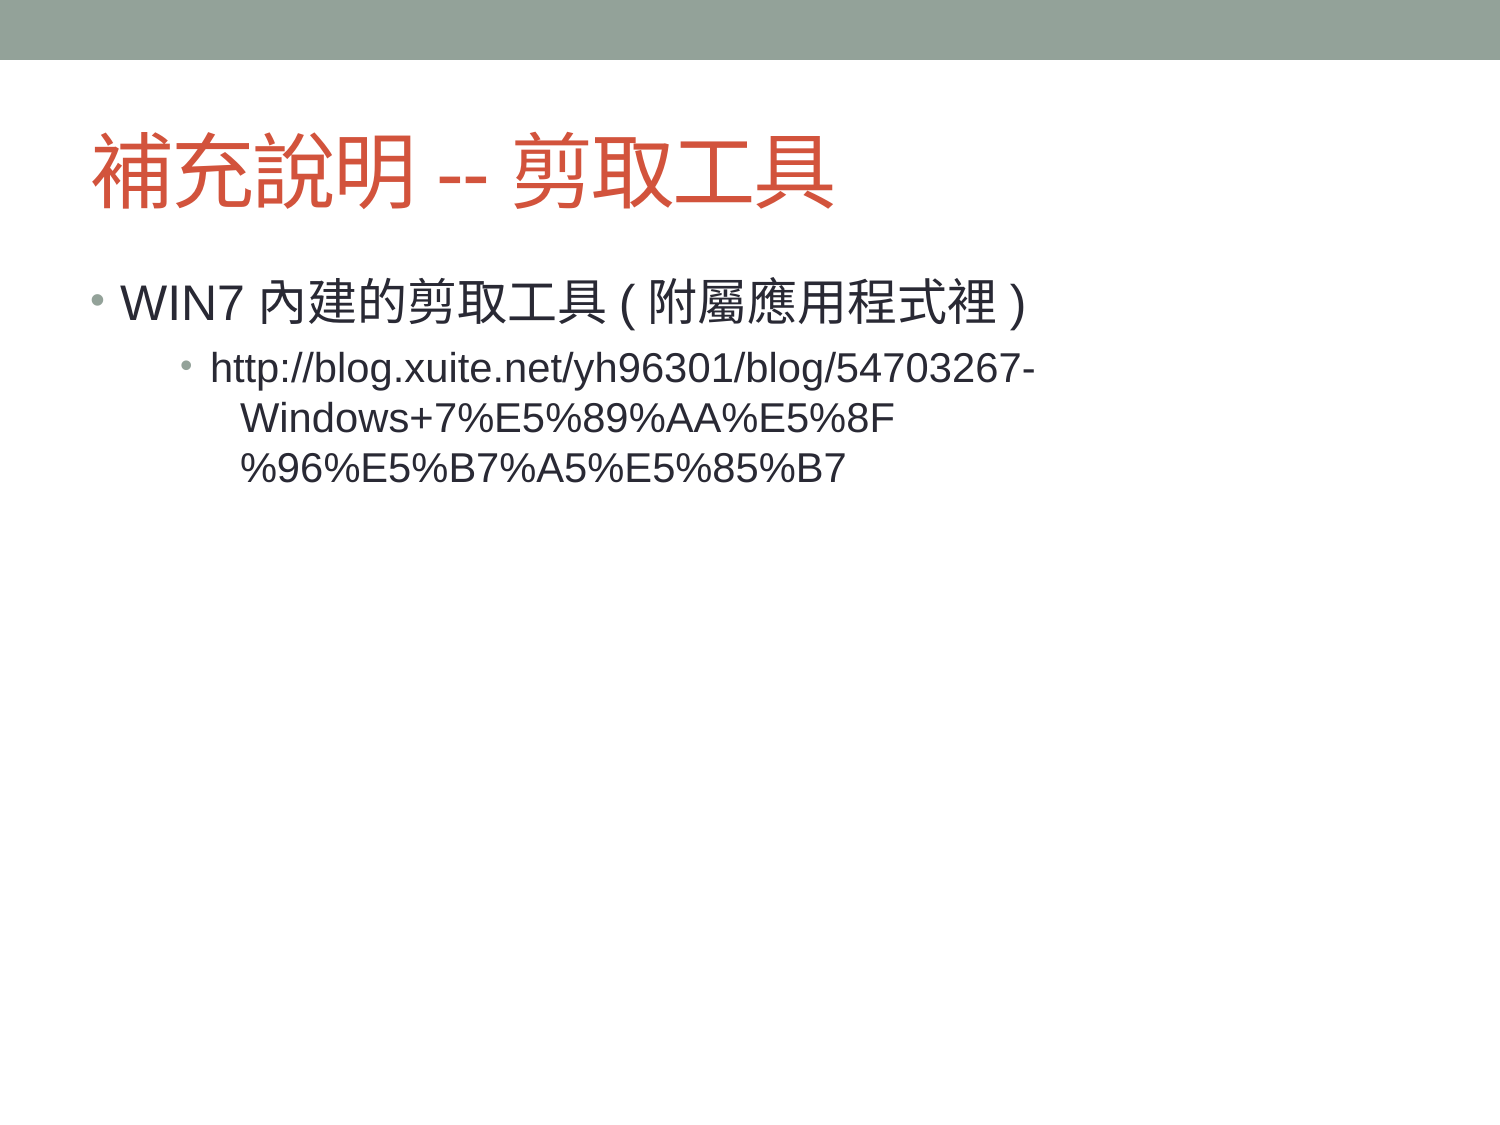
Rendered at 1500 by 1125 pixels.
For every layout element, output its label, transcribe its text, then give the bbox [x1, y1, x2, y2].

list WIN7內建的剪取工具(附屬應用程式裡) http://blog.xuite.net/yh96301/blog/54703267-Windows+7%E5%89%AA%E5%8F%96%E5%B7%A5%E5%85%B7 [75, 262, 1426, 1063]
title 補充說明--剪取工具 [75, 87, 1426, 251]
